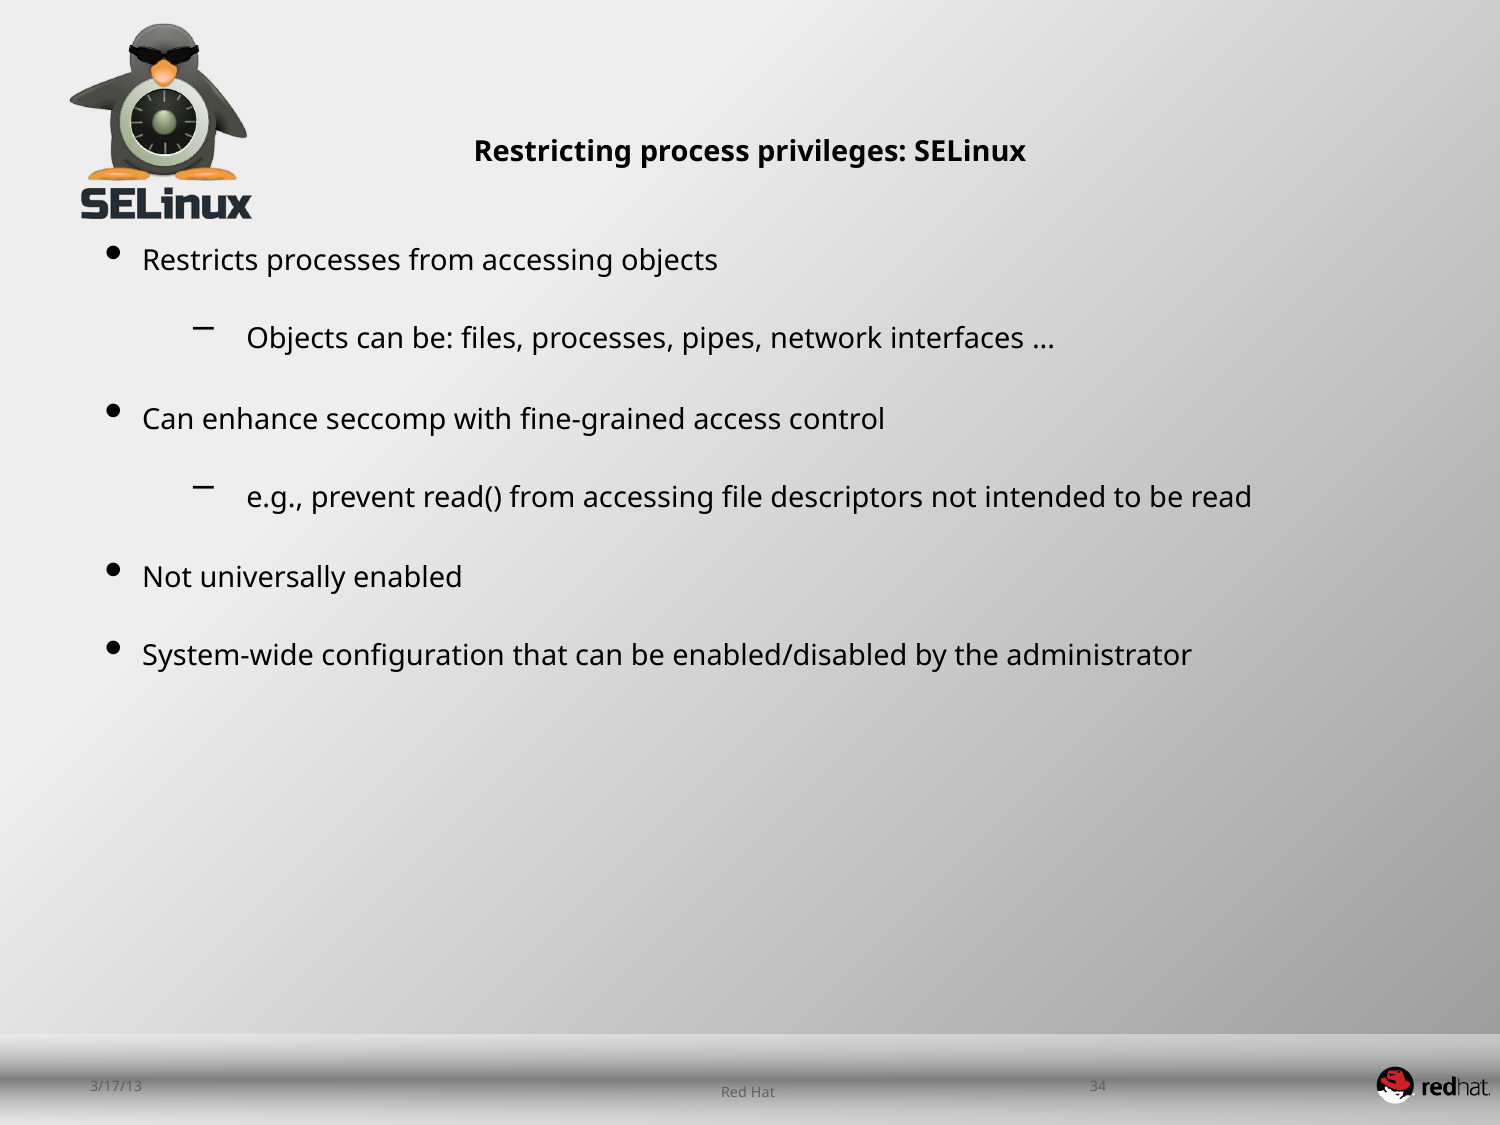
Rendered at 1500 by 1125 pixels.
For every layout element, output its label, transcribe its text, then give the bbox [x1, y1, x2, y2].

picture [1364, 1057, 1500, 1110]
footer Red Hat [300, 1065, 1200, 1110]
list Restricts processes from accessing objects Objects can be: files, processes, pipes, network interfaces ... Can enhance seccomp with fine-grained access control e.g., prevent read() from accessing file descriptors not intended to be read Not universally enabled System-wide configuration that can be enabled/disabled by the administrator [74, 209, 1425, 1012]
slide_number <number> [1074, 1051, 1337, 1112]
title Restricting process privileges: SELinux [256, 22, 1426, 188]
slide_number 3/17/13 [75, 1051, 425, 1112]
picture [60, 14, 256, 219]
